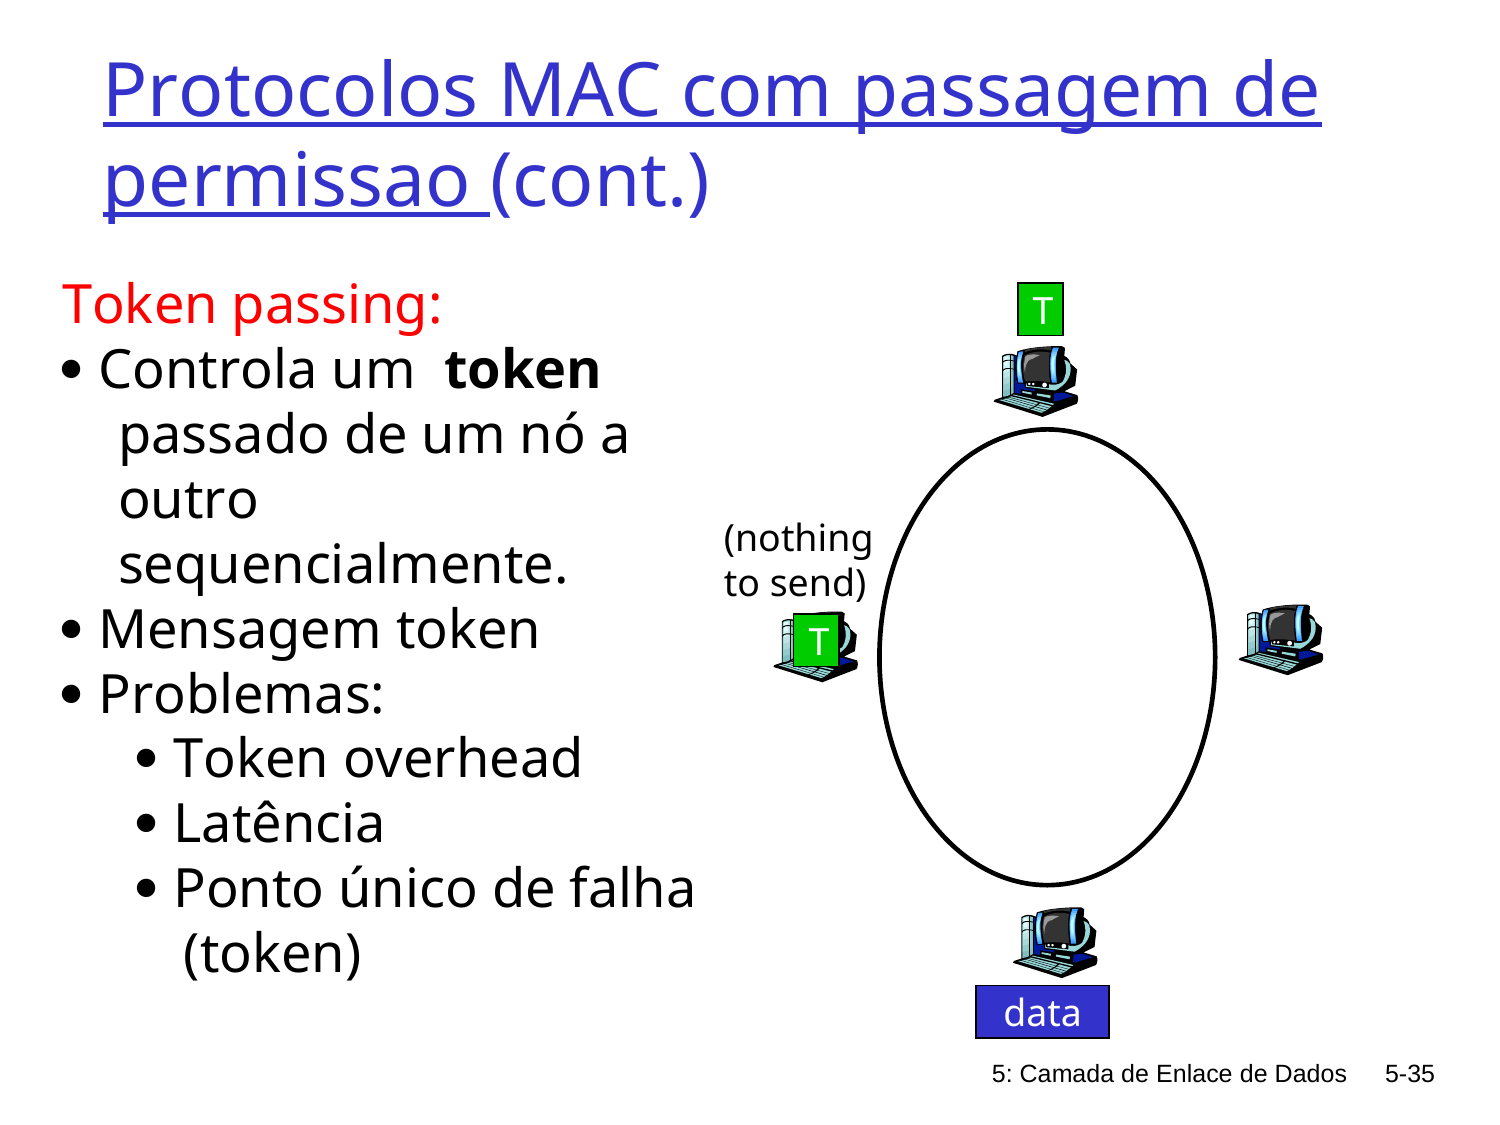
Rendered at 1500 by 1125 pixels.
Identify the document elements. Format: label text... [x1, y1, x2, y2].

chart [773, 612, 860, 683]
text_box T [793, 613, 839, 667]
text_box data [976, 985, 1110, 1039]
text_box Token passing:  Controla um token passado de um nó a outro sequencialmente.  Mensagem token  Problemas:  Token overhead  Latência  Ponto único de falha (token) [47, 261, 733, 989]
title Protocolos MAC com passagem de permissao (cont.) [87, 33, 1363, 229]
chart [1238, 603, 1325, 676]
text_box (nothing to send) [709, 505, 889, 612]
text_box 5: Camada de Enlace de Dados [837, 1050, 1339, 1125]
text_box 5-<número> [1339, 1050, 1451, 1125]
chart [993, 345, 1080, 417]
chart [1013, 906, 1099, 979]
text_box T [1017, 282, 1063, 336]
